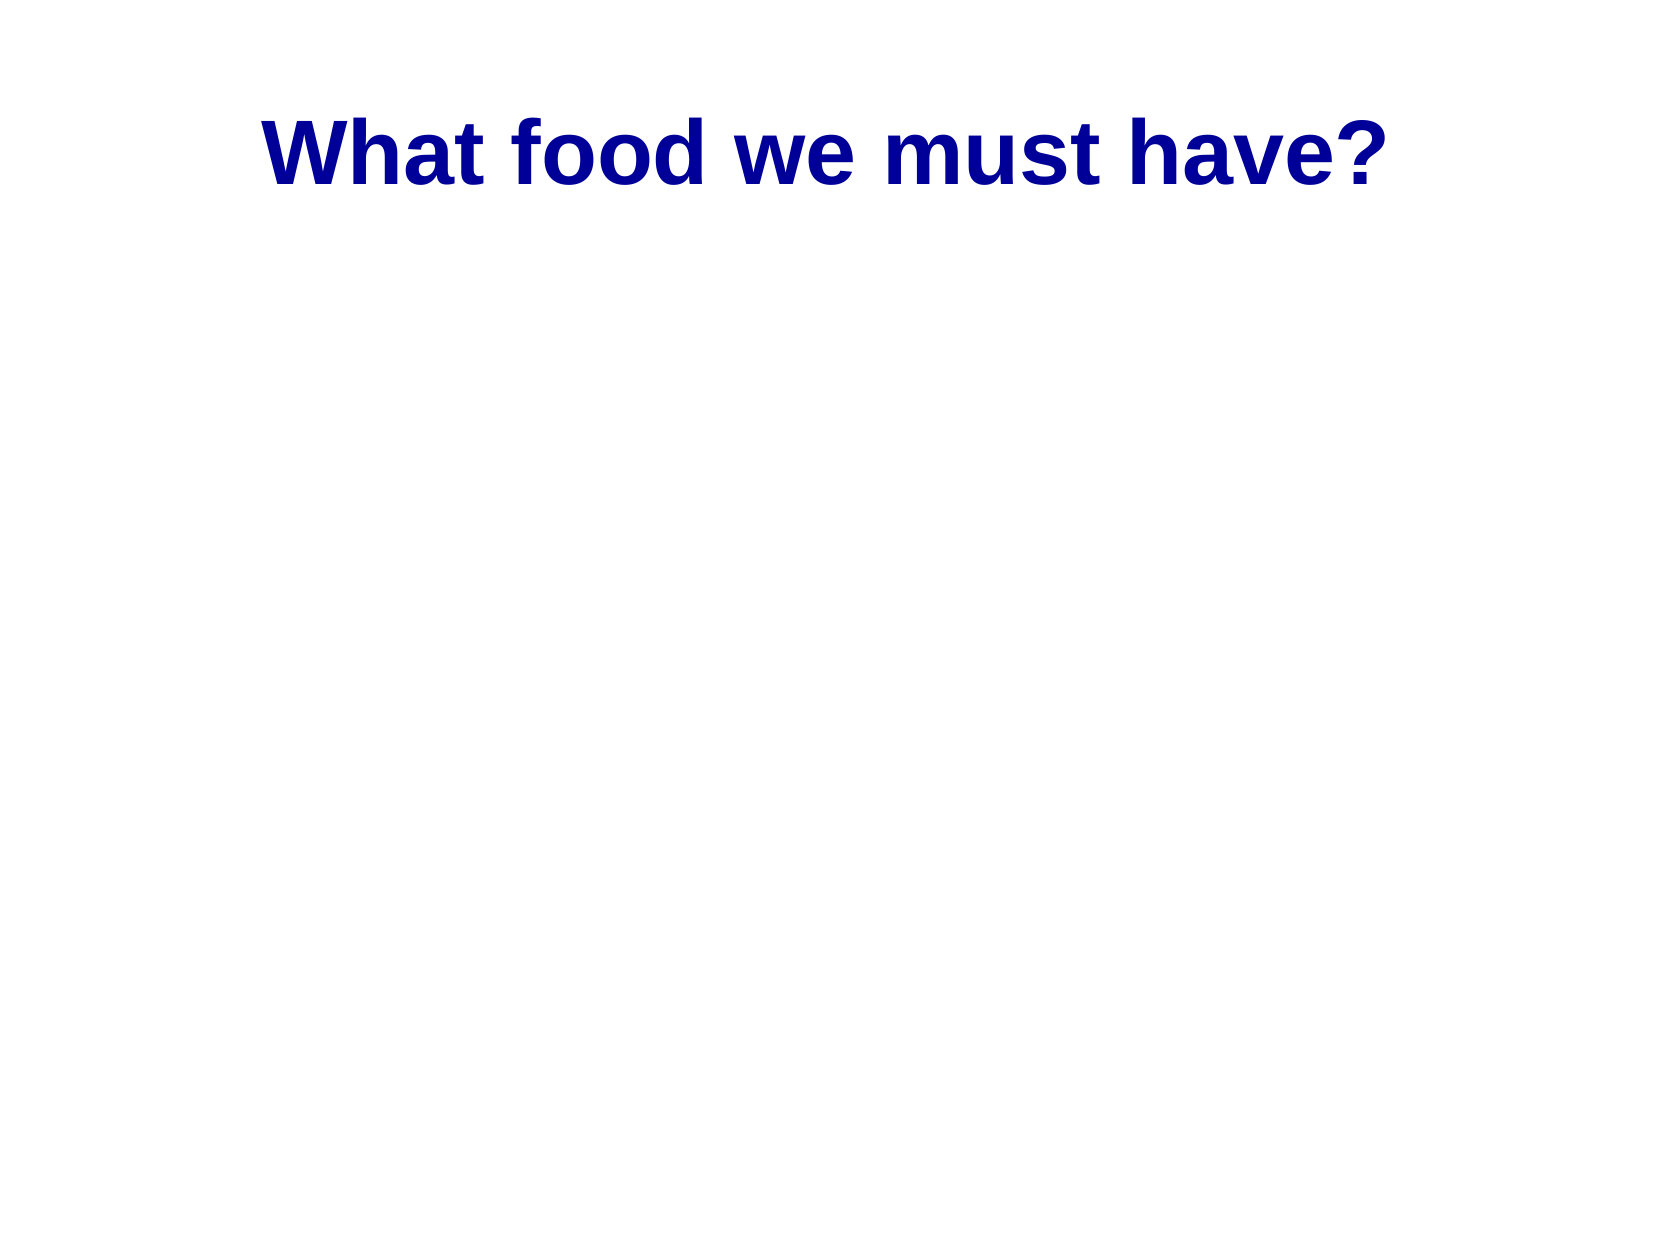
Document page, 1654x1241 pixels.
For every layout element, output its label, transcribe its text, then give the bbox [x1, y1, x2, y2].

title What food we must have? [82, 49, 1571, 257]
